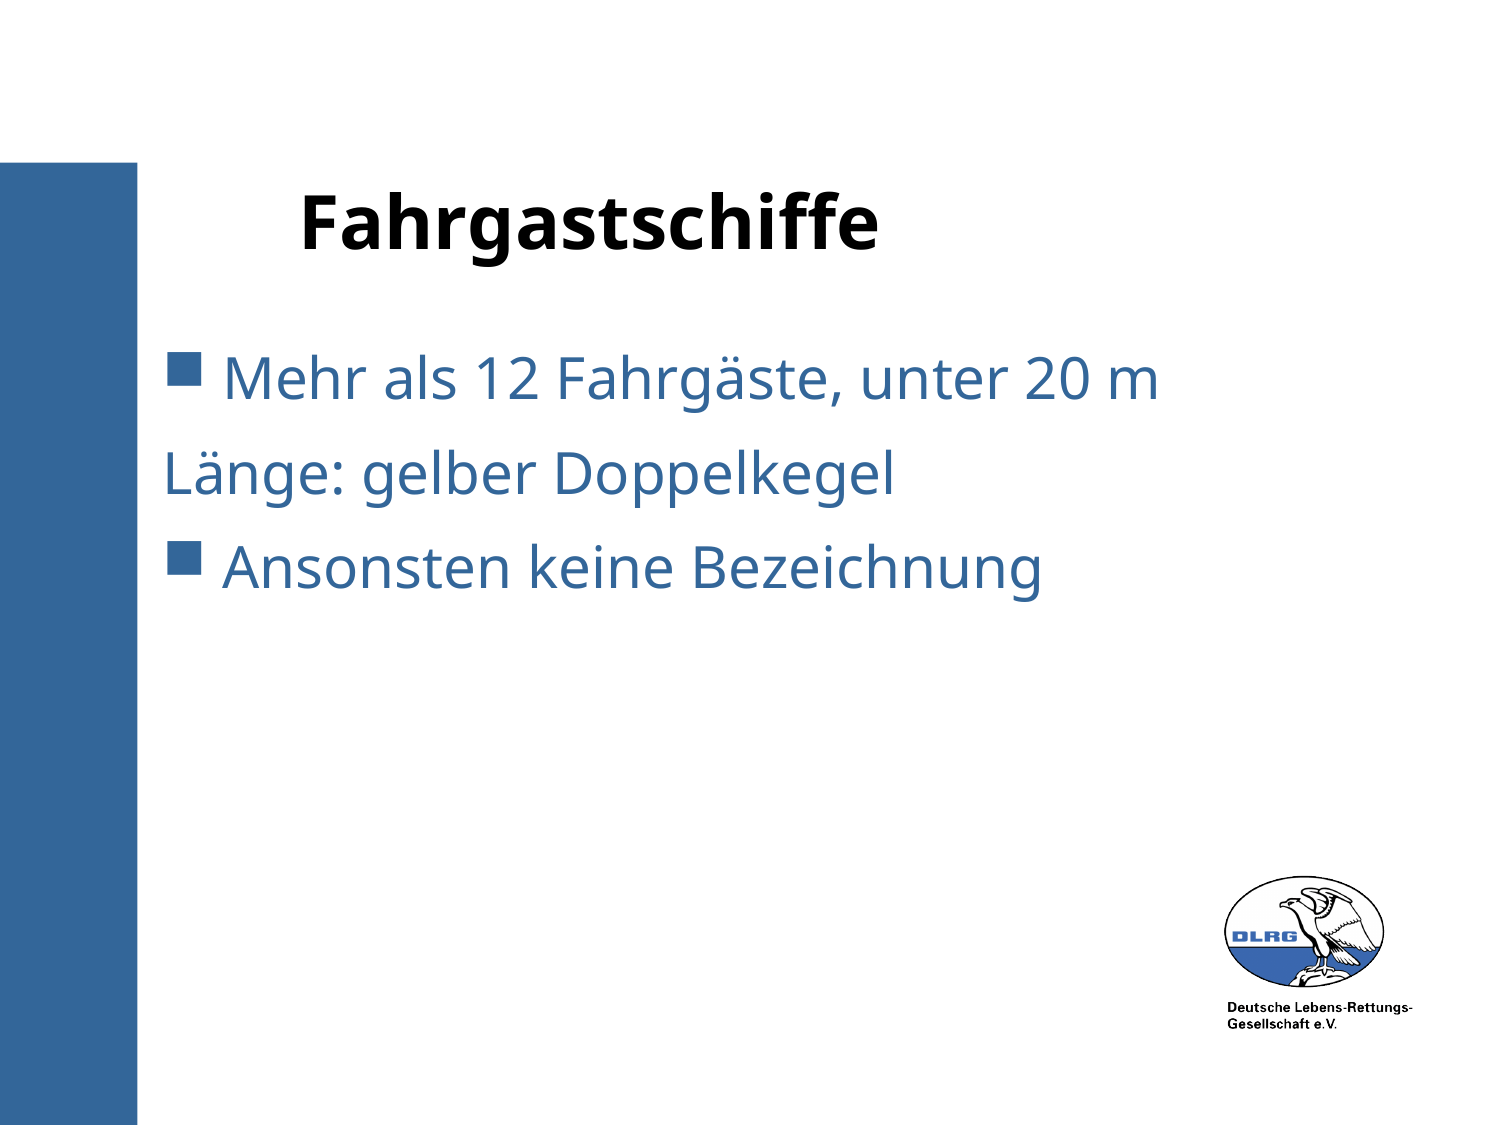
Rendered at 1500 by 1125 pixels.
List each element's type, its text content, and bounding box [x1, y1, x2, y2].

text_box Mehr als 12 Fahrgäste, unter 20 m Länge: gelber Doppelkegel Ansonsten keine Bezeichnung [147, 309, 1446, 691]
title [365, 112, 1450, 276]
picture [1224, 874, 1413, 1030]
text_box Fahrgastschiffe [283, 167, 365, 273]
